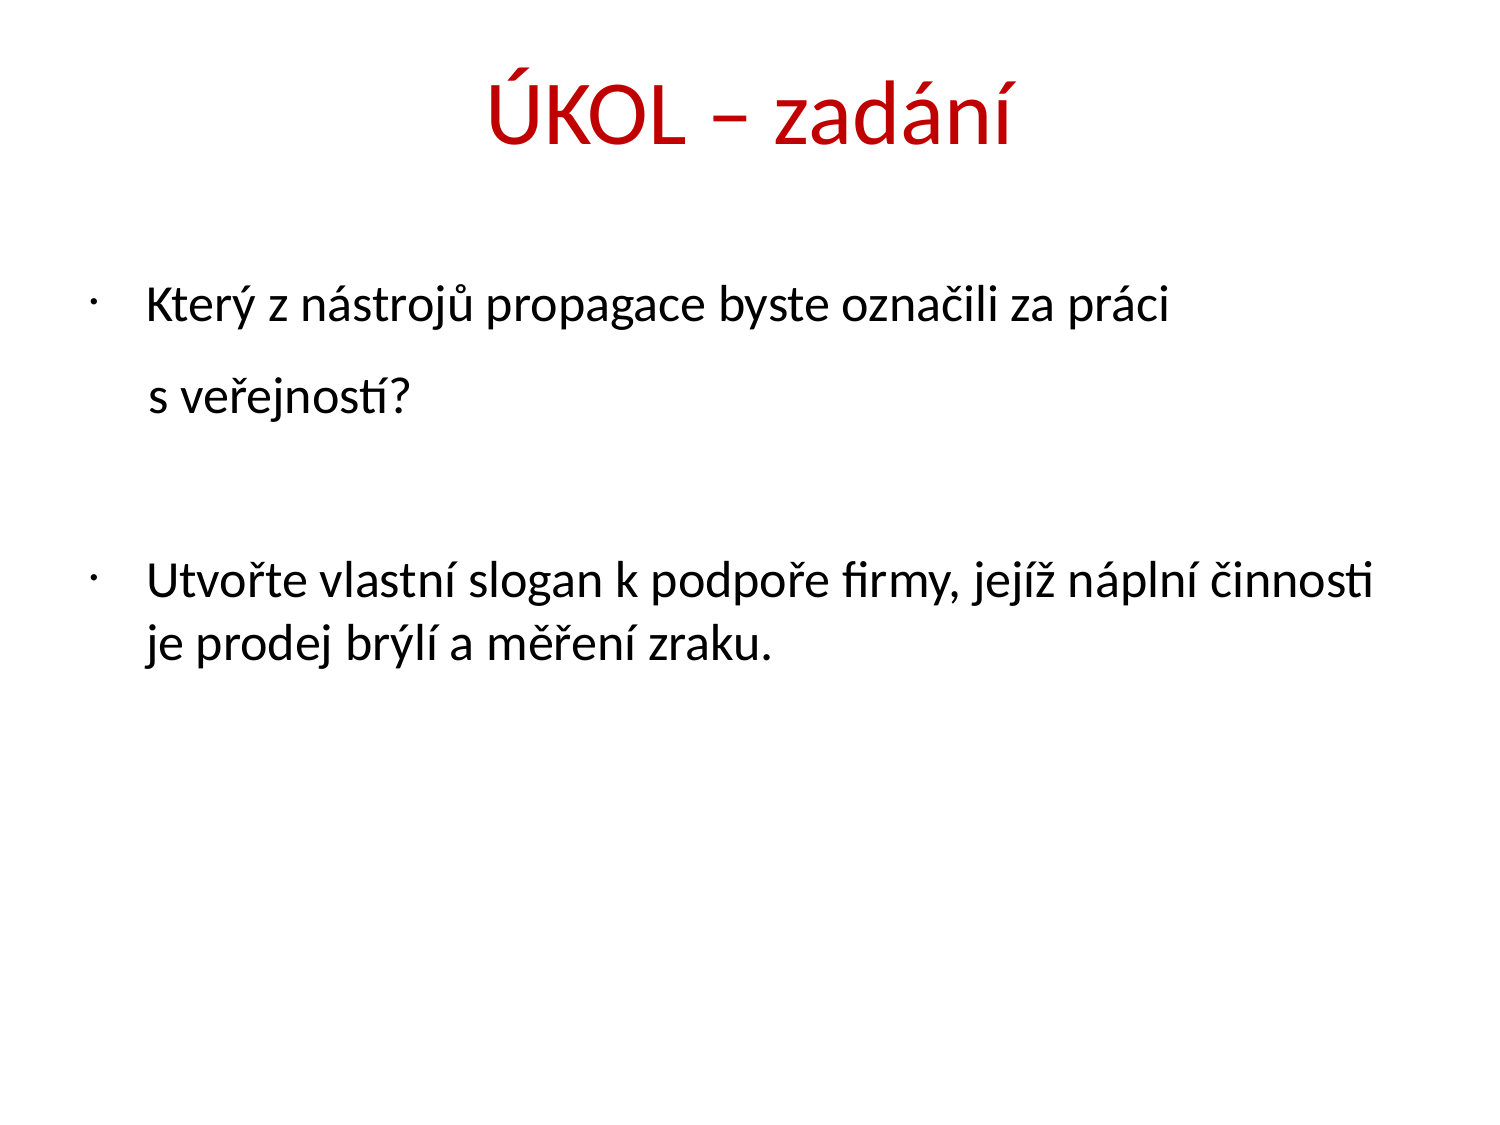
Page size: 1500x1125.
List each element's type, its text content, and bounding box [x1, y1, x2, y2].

list Který z nástrojů propagace byste označili za práci s veřejností? Utvořte vlastní slogan k podpoře firmy, jejíž náplní činnosti je prodej brýlí a měření zraku. [75, 262, 1425, 1005]
title ÚKOL – zadání [75, 45, 1425, 233]
